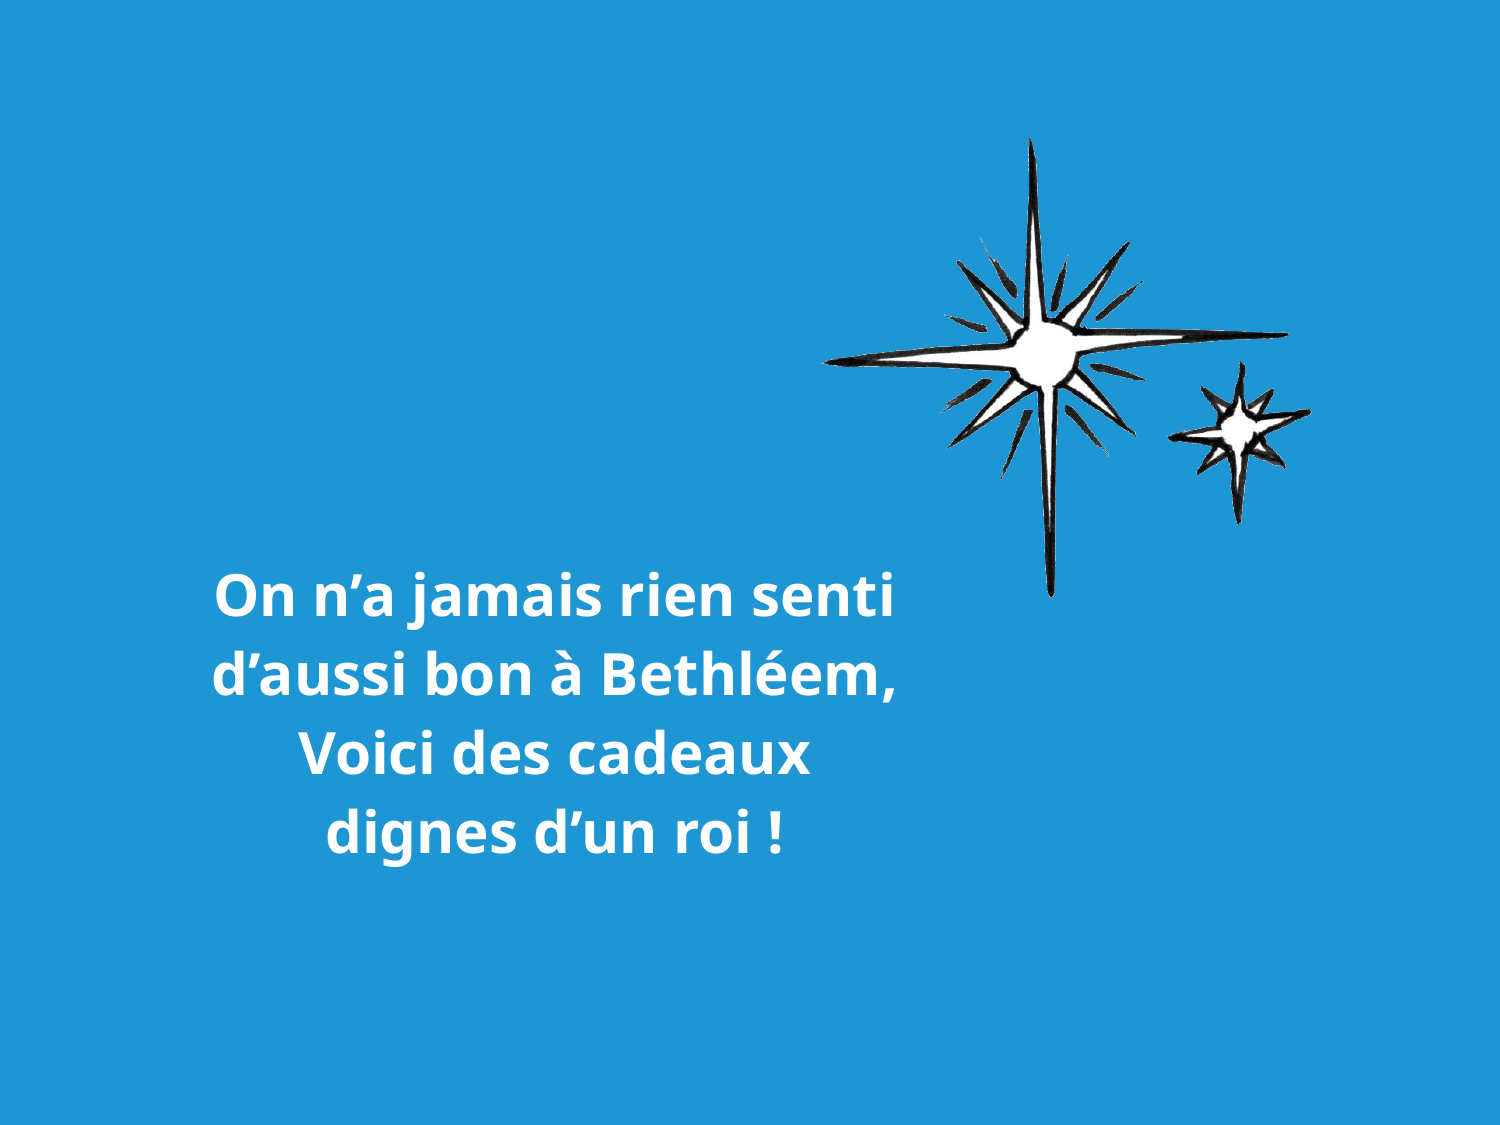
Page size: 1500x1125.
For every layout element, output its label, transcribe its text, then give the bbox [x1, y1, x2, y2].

picture [820, 137, 1312, 598]
text_box On n’a jamais rien senti d’aussi bon à Bethléem, Voici des cadeaux dignes d’un roi ! [100, 538, 1010, 879]
